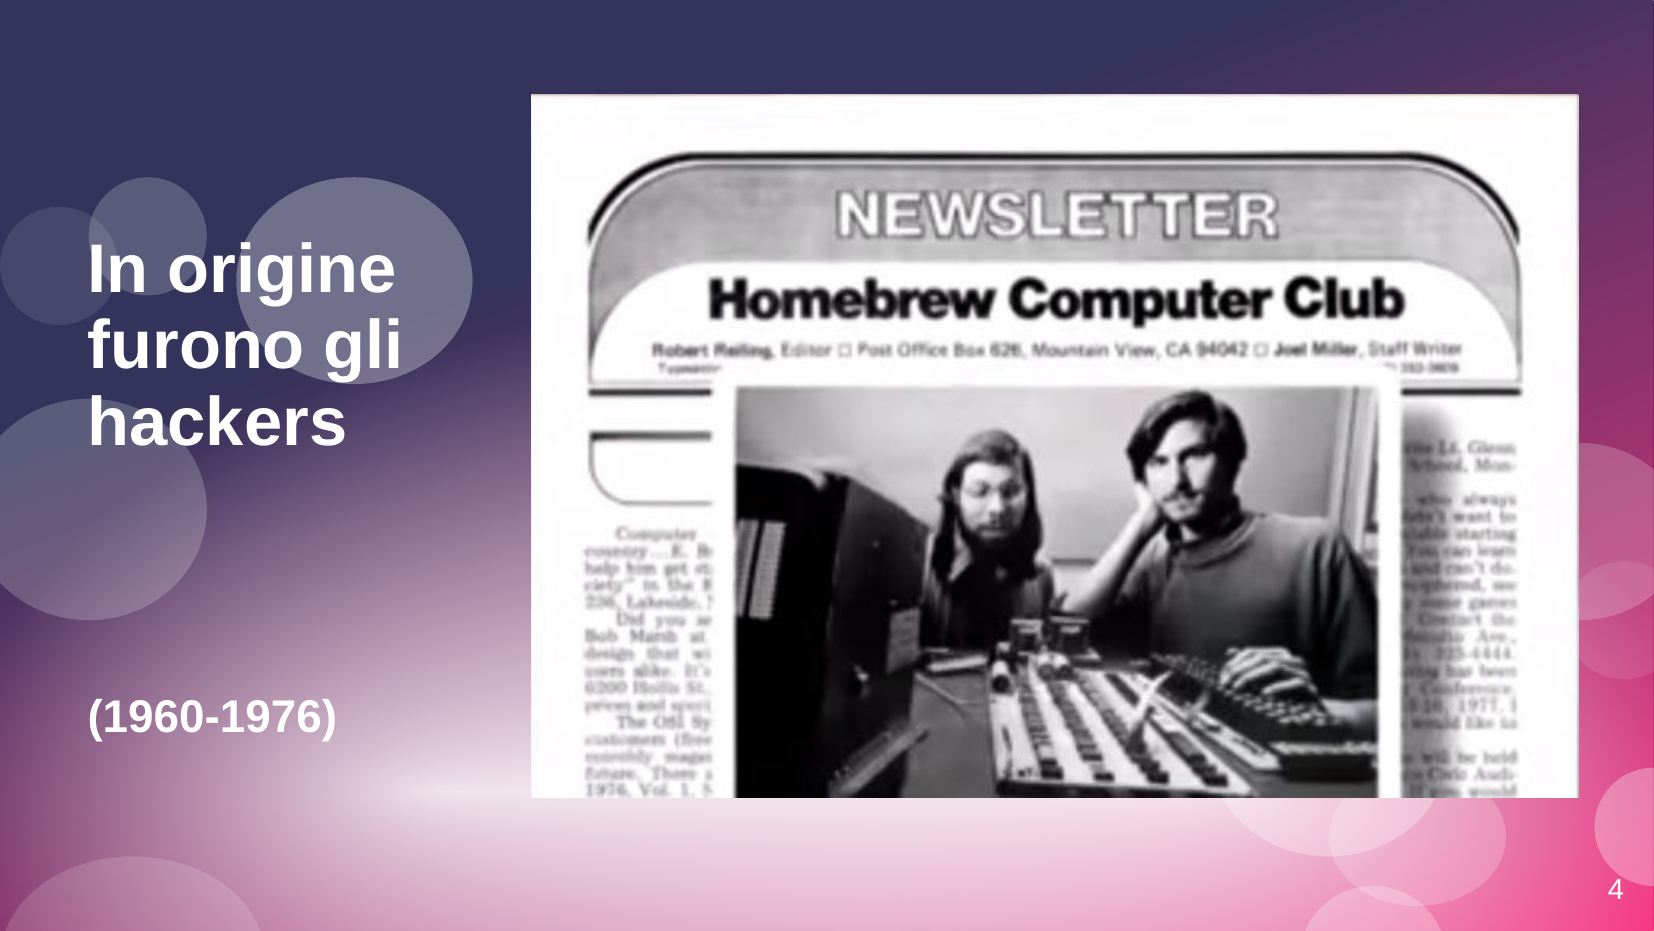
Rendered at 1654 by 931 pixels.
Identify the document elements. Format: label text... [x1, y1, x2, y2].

title In origine furono gli hackers (1960-1976) [87, 229, 531, 742]
picture [531, 94, 1579, 798]
